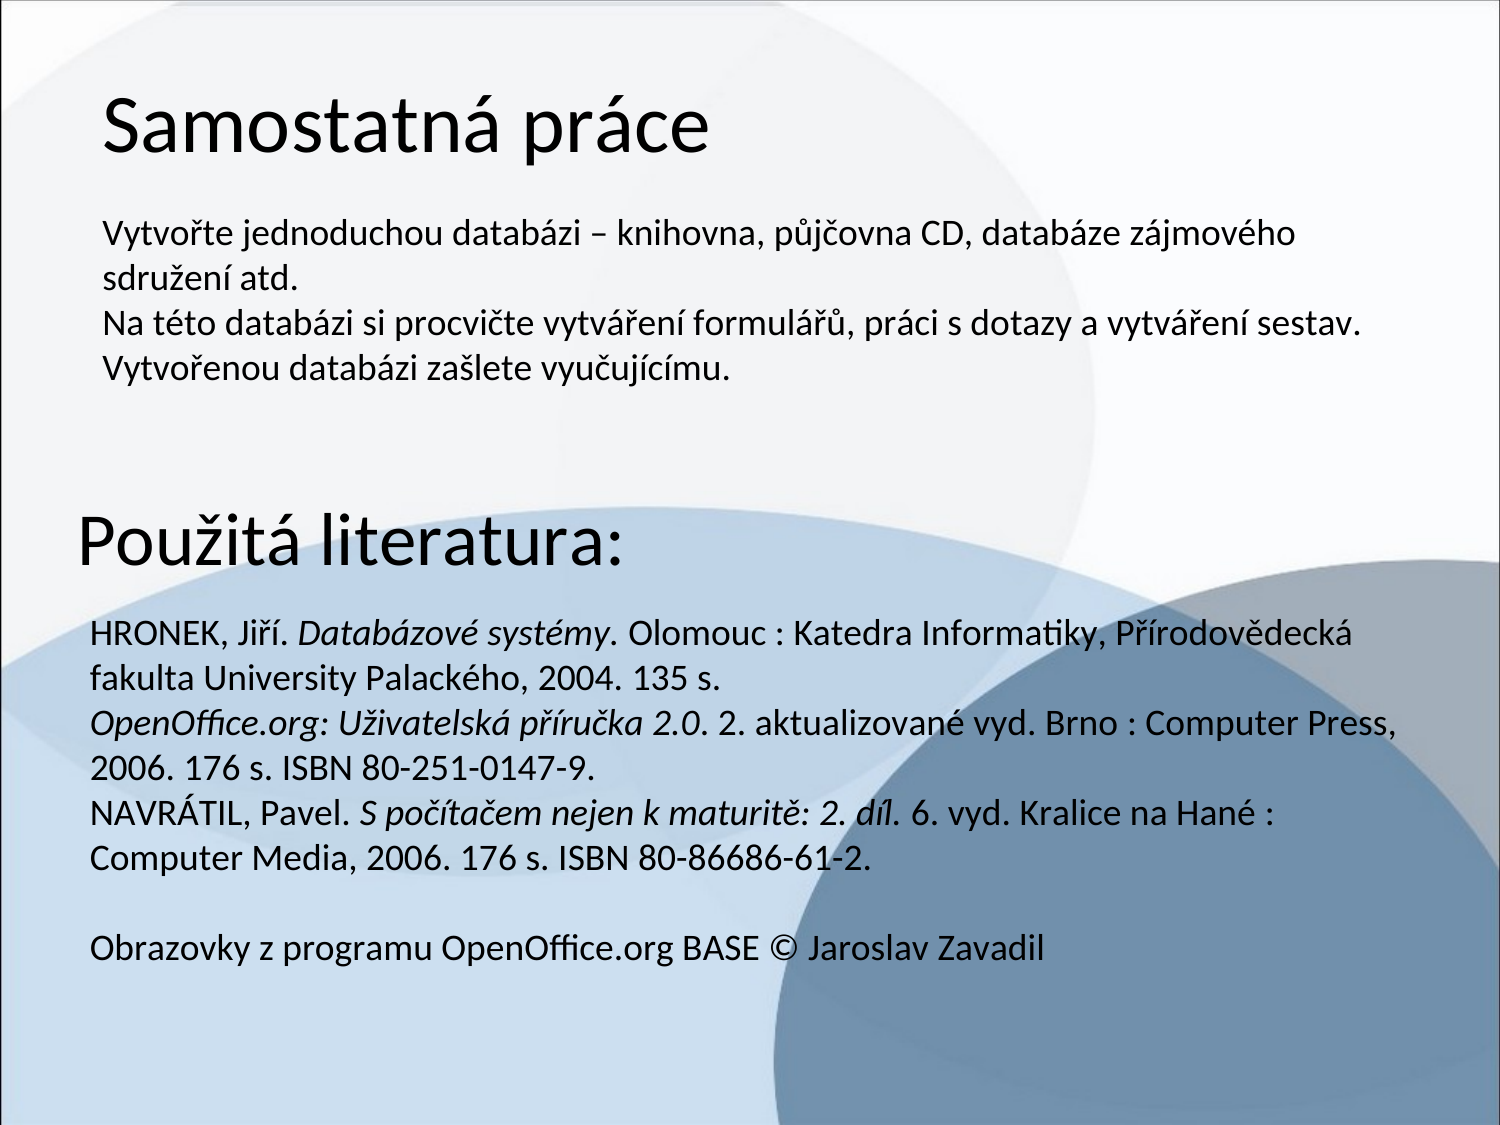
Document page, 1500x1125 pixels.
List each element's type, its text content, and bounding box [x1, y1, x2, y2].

title Samostatná práce [87, 61, 863, 177]
picture [0, 0, 1500, 1125]
text_box HRONEK, Jiří. Databázové systémy. Olomouc : Katedra Informatiky, Přírodovědecká fakulta University Palackého, 2004. 135 s. OpenOffice.org: Uživatelská příručka 2.0. 2. aktualizované vyd. Brno : Computer Press, 2006. 176 s. ISBN 80-251-0147-9. NAVRÁTIL, Pavel. S počítačem nejen k maturitě: 2. díl. 6. vyd. Kralice na Hané : Computer Media, 2006. 176 s. ISBN 80-86686-61-2. Obrazovky z programu OpenOffice.org BASE © Jaroslav Zavadil [75, 599, 1438, 976]
text_box Použitá literatura: [62, 499, 838, 588]
text_box Vytvořte jednoduchou databázi – knihovna, půjčovna CD, databáze zájmového sdružení atd. Na této databázi si procvičte vytváření formulářů, práci s dotazy a vytváření sestav. Vytvořenou databázi zašlete vyučujícímu. [87, 199, 1426, 396]
